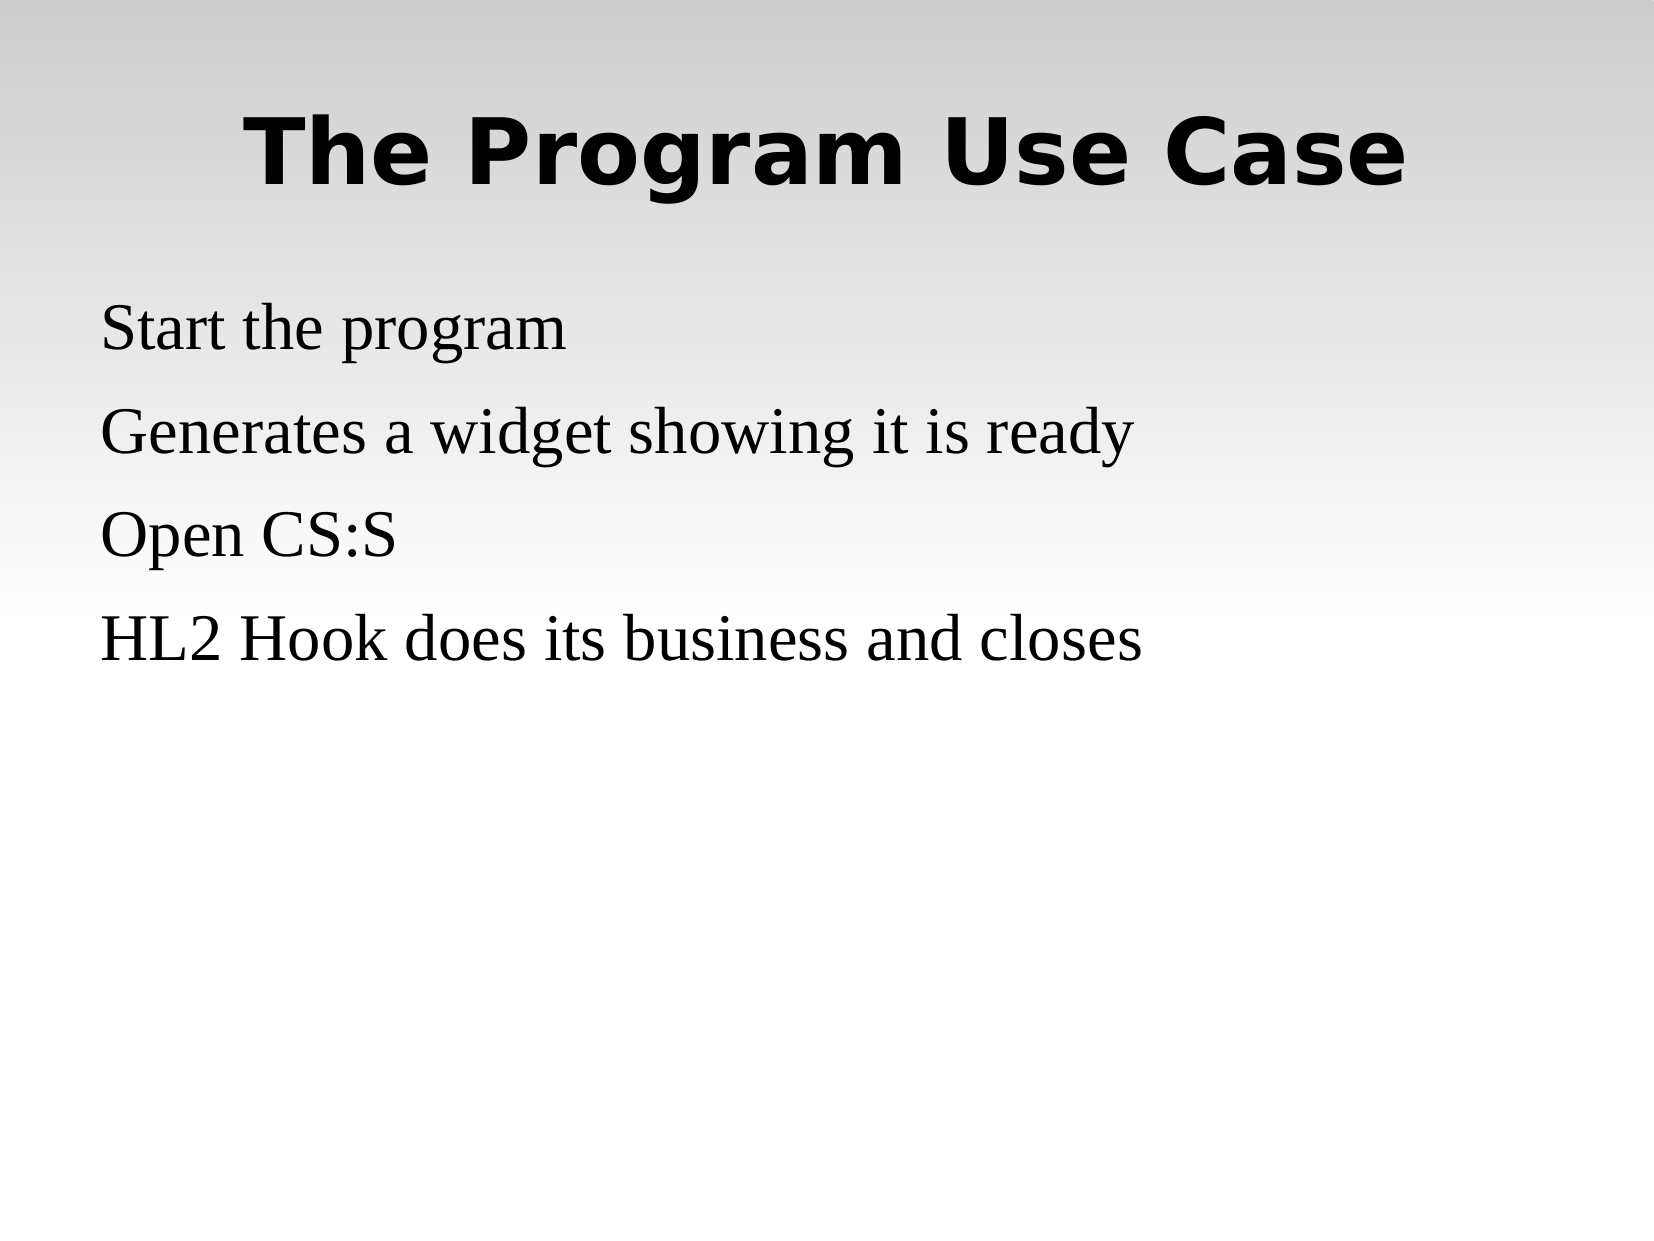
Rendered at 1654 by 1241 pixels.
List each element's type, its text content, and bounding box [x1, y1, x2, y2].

title The Program Use Case [82, 56, 1571, 250]
list Start the program Generates a widget showing it is ready Open CS:S HL2 Hook does its business and closes [82, 290, 1571, 1094]
